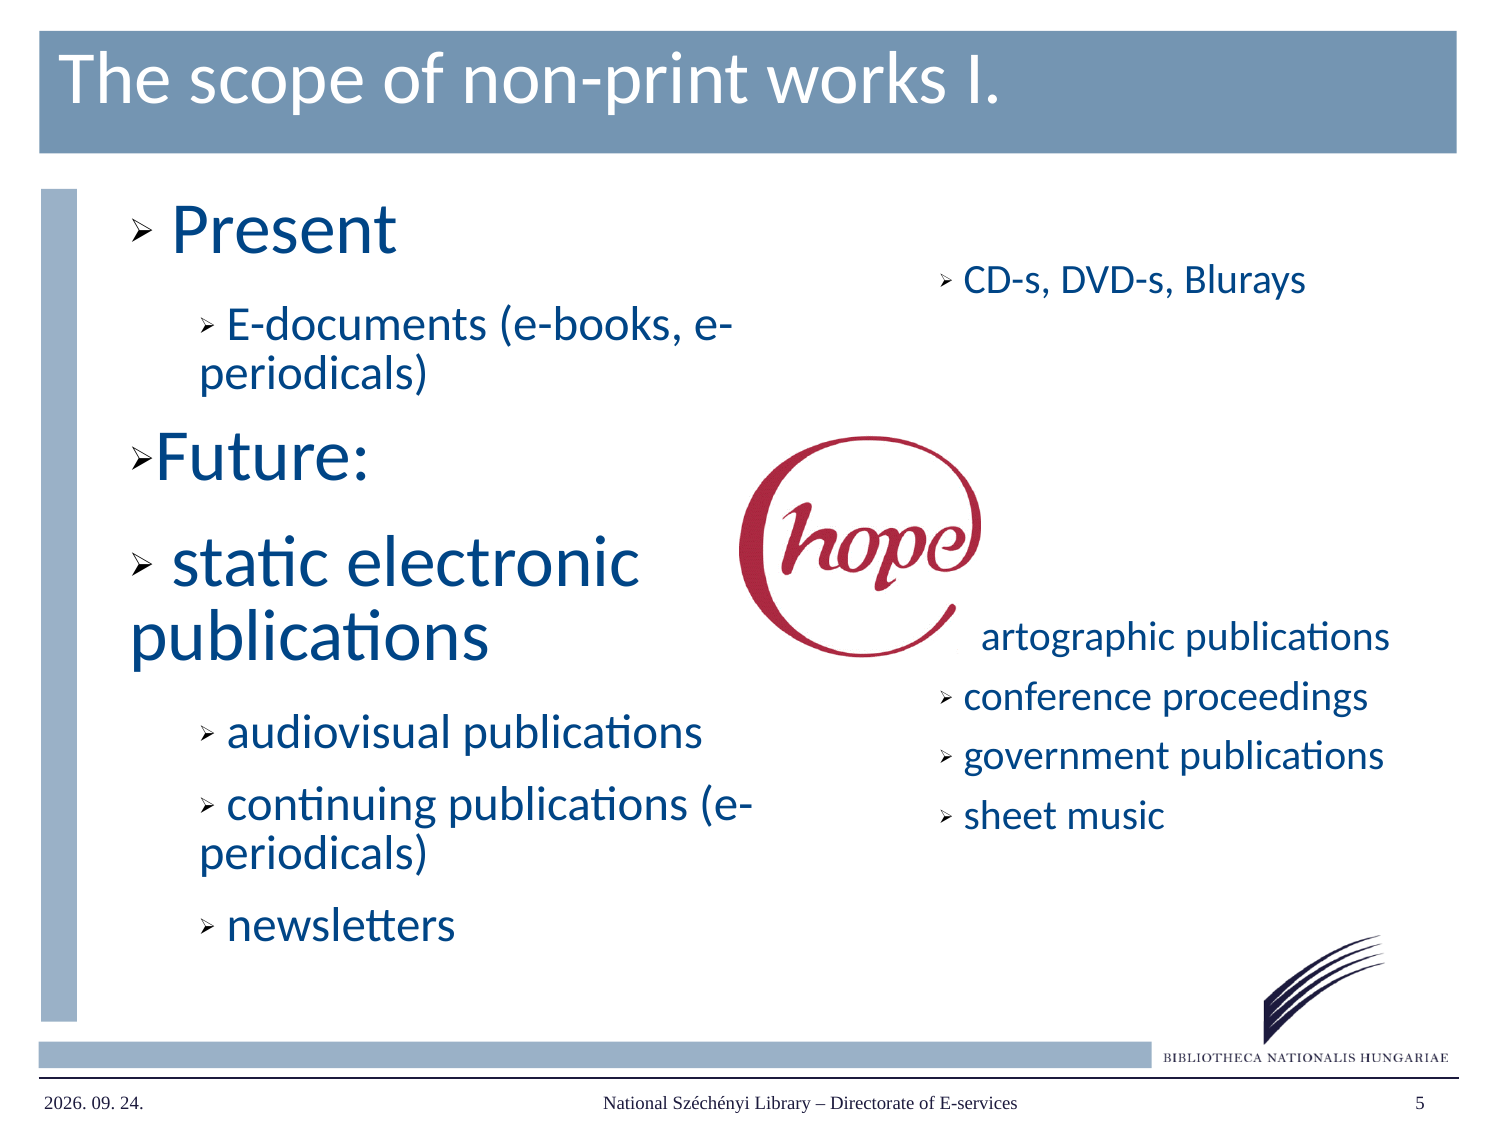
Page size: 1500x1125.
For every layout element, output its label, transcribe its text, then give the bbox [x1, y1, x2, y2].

list CD-s, DVD-s, Blurays cartographic publications conference proceedings government publications sheet music [773, 189, 1418, 1028]
picture [739, 432, 981, 662]
picture [1163, 935, 1448, 1062]
list Present E-documents (e-books, e-periodicals) Future: static electronic publications audiovisual publications continuing publications (e-periodicals) newsletters [111, 197, 756, 1028]
title The scope of non-print works I. [59, 23, 1497, 147]
